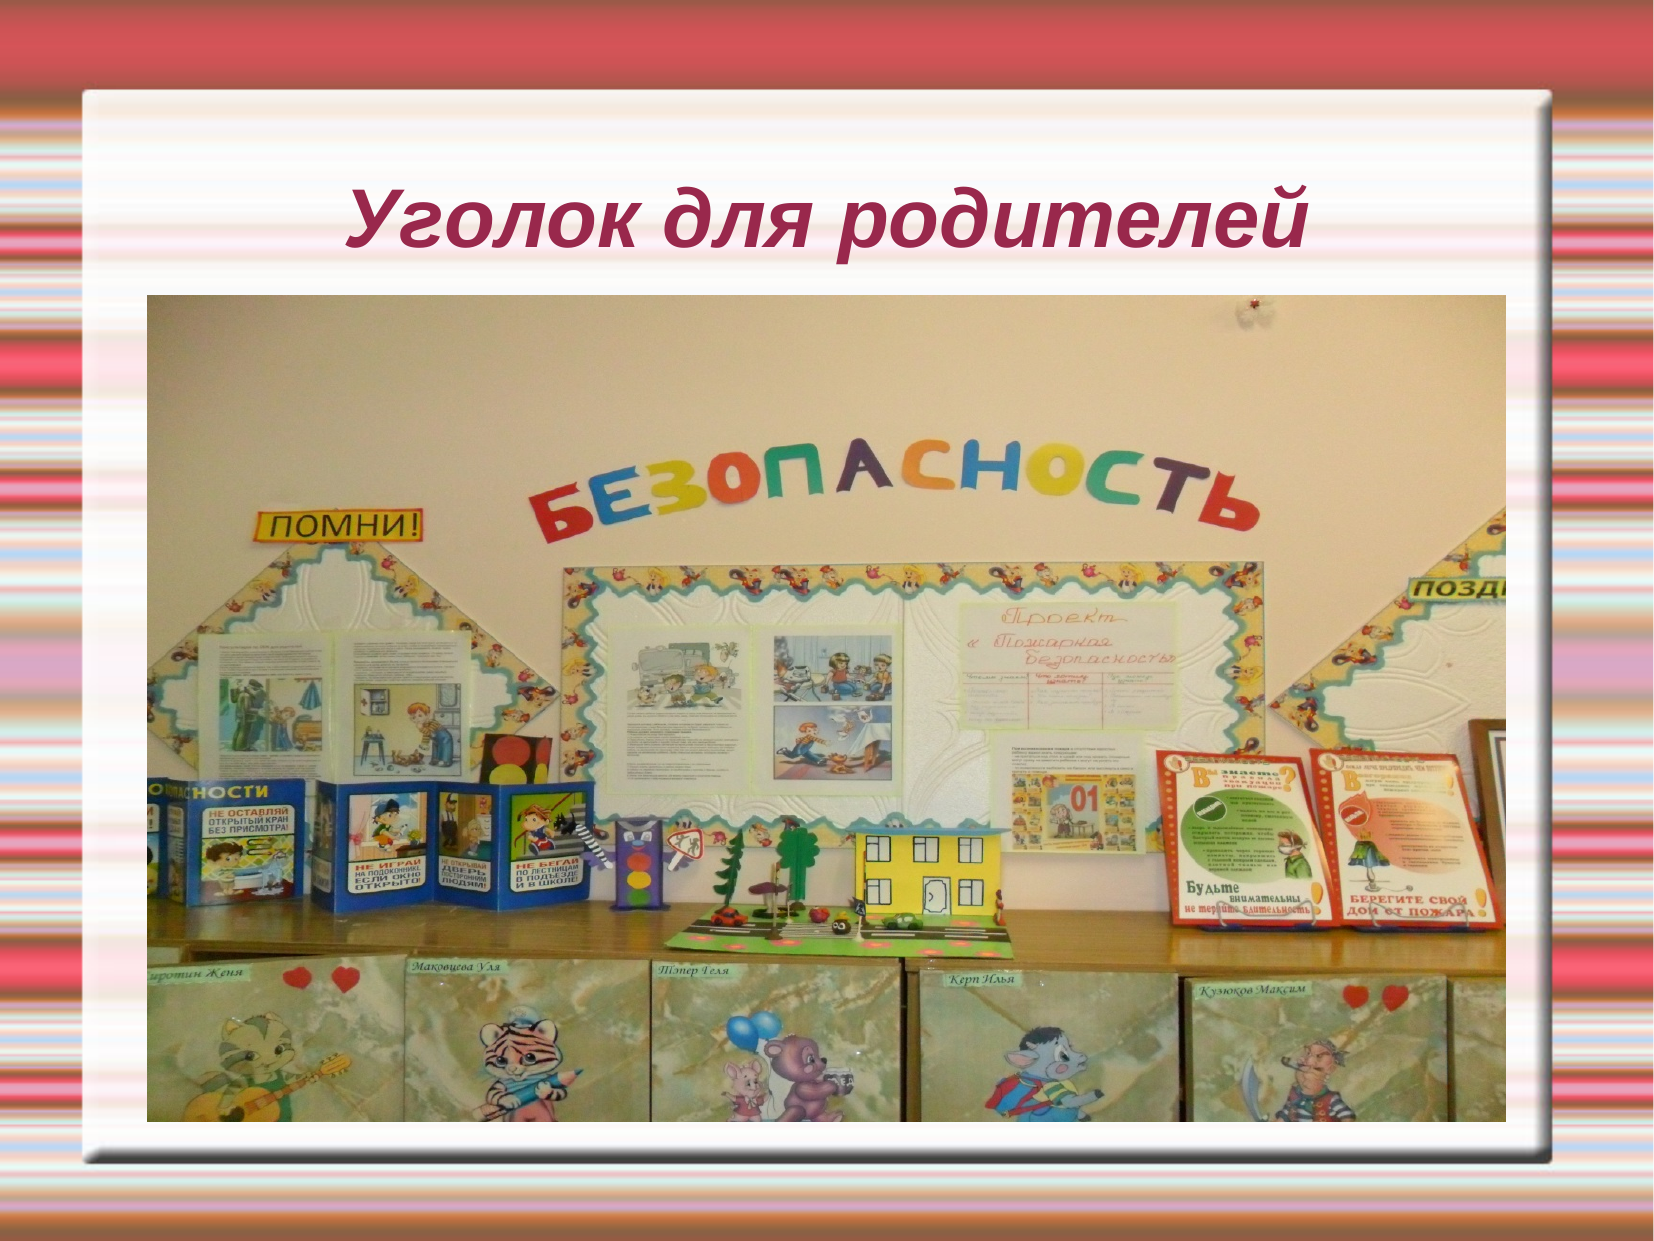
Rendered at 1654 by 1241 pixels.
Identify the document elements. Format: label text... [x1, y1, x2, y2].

picture [0, 0, 1654, 1241]
title Уголок для родителей [121, 122, 1534, 315]
